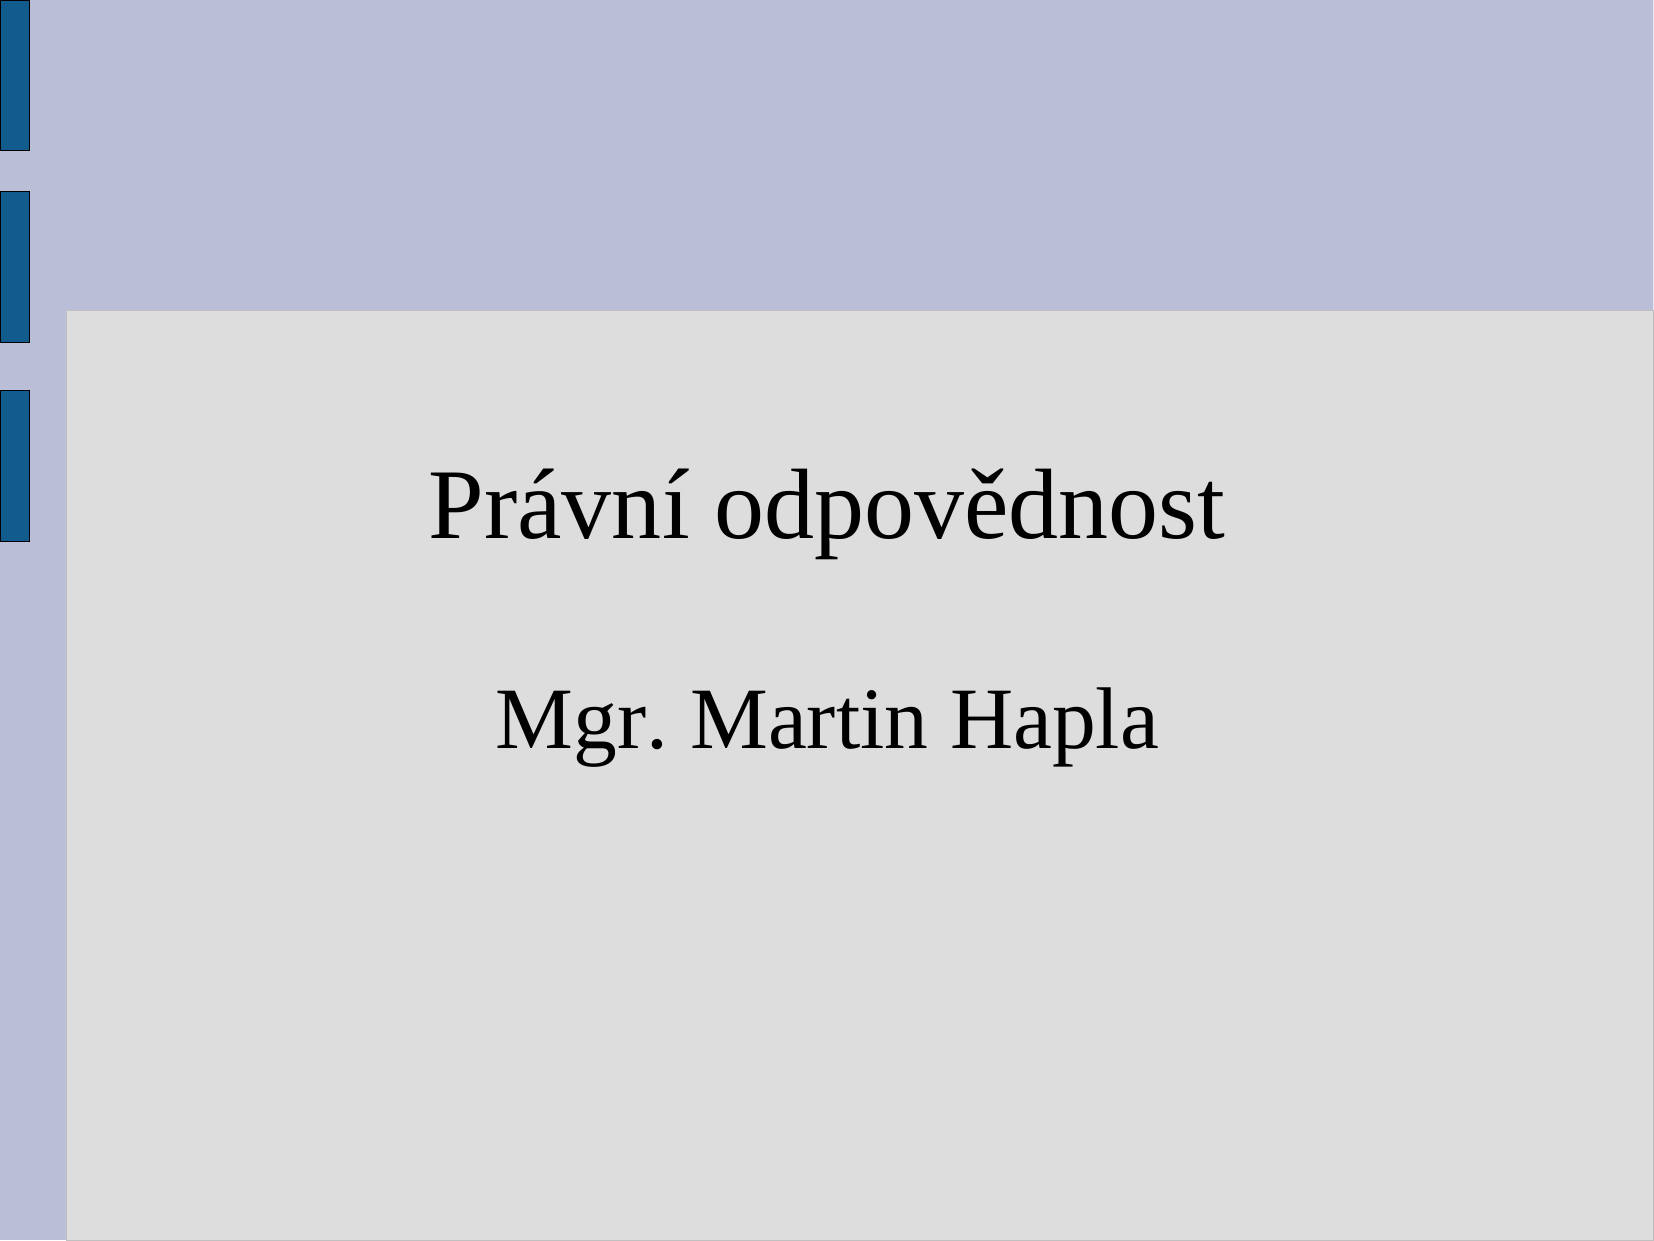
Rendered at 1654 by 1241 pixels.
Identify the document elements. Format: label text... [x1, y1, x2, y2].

subtitle Právní odpovědnost Mgr. Martin Hapla [121, 91, 1534, 1127]
